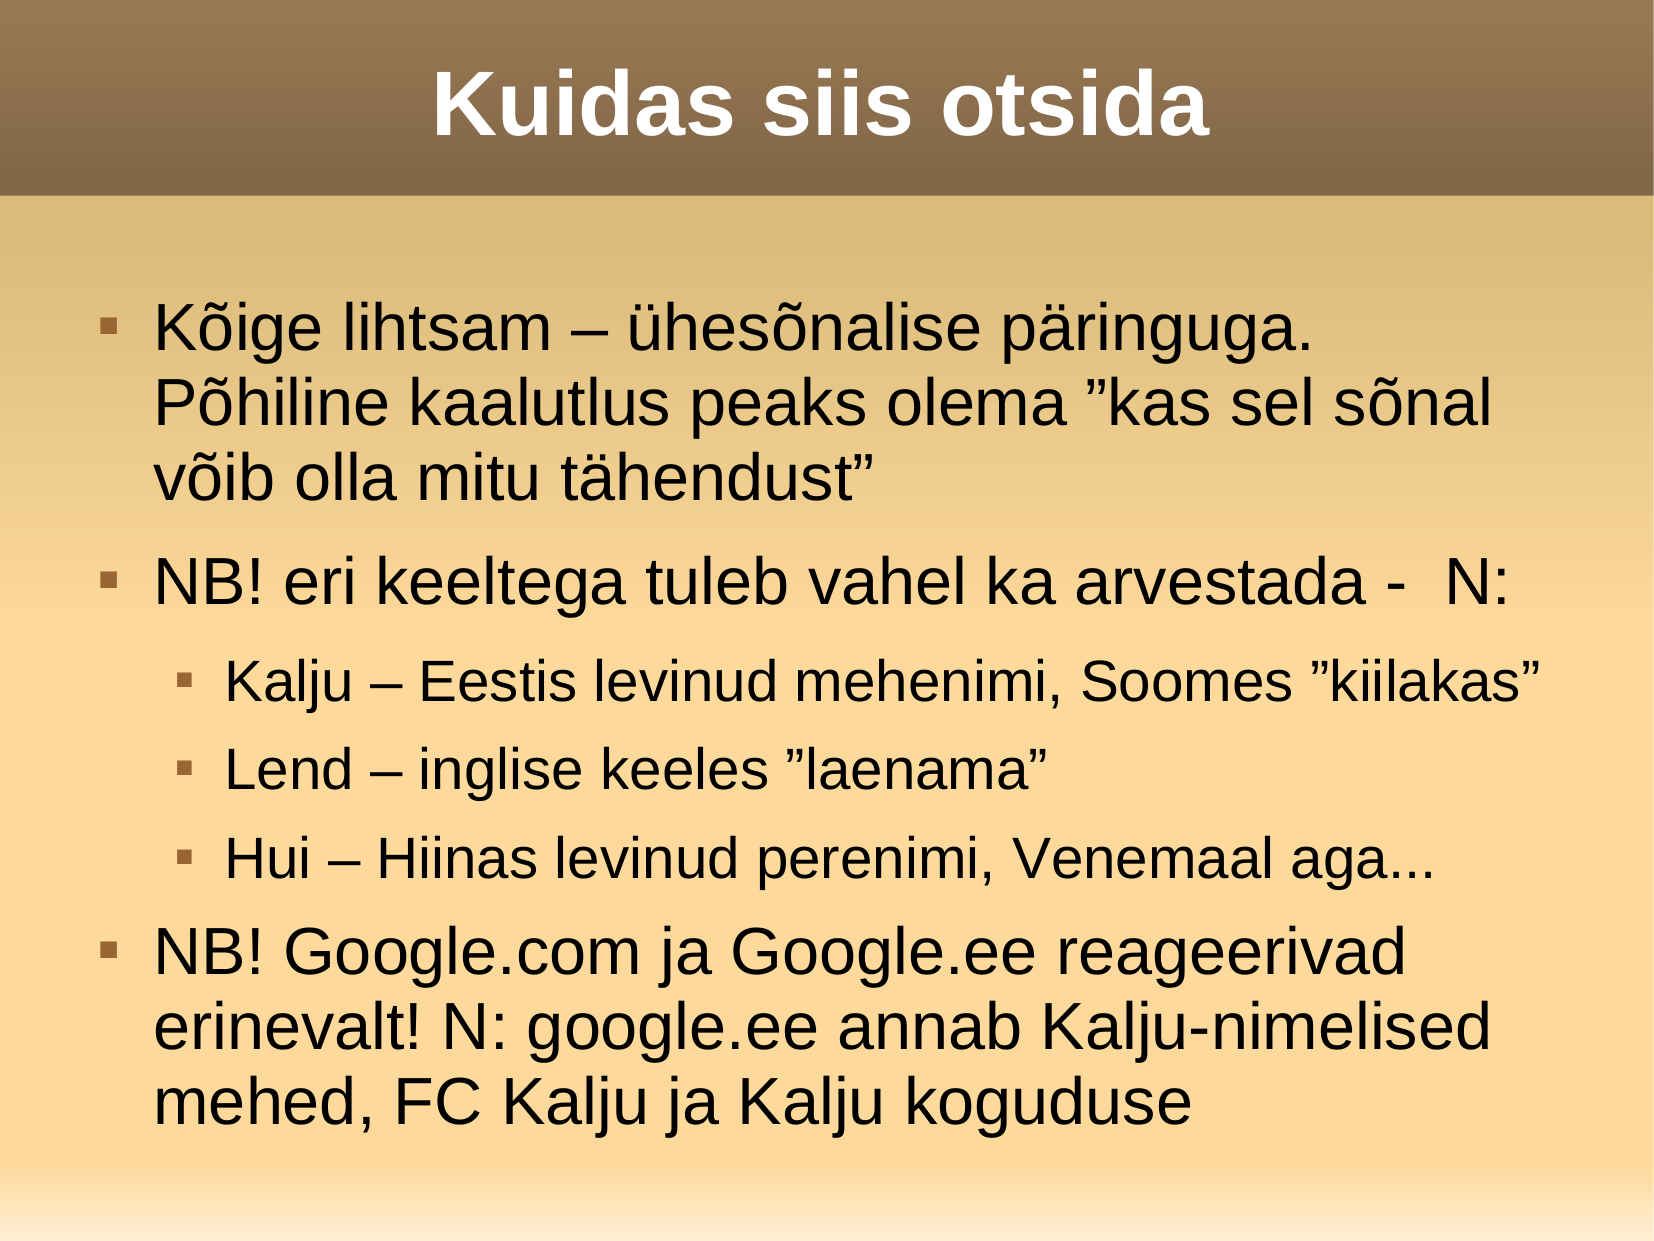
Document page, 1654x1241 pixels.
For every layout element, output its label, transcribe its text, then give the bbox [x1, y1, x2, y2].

picture [0, 0, 1654, 1241]
list Kõige lihtsam – ühesõnalise päringuga. Põhiline kaalutlus peaks olema ”kas sel sõnal võib olla mitu tähendust” NB! eri keeltega tuleb vahel ka arvestada - N: Kalju – Eestis levinud mehenimi, Soomes ”kiilakas” Lend – inglise keeles ”laenama” Hui – Hiinas levinud perenimi, Venemaal aga... NB! Google.com ja Google.ee reageerivad erinevalt! N: google.ee annab Kalju-nimelised mehed, FC Kalju ja Kalju koguduse [82, 290, 1571, 1139]
title Kuidas siis otsida [76, 7, 1565, 200]
